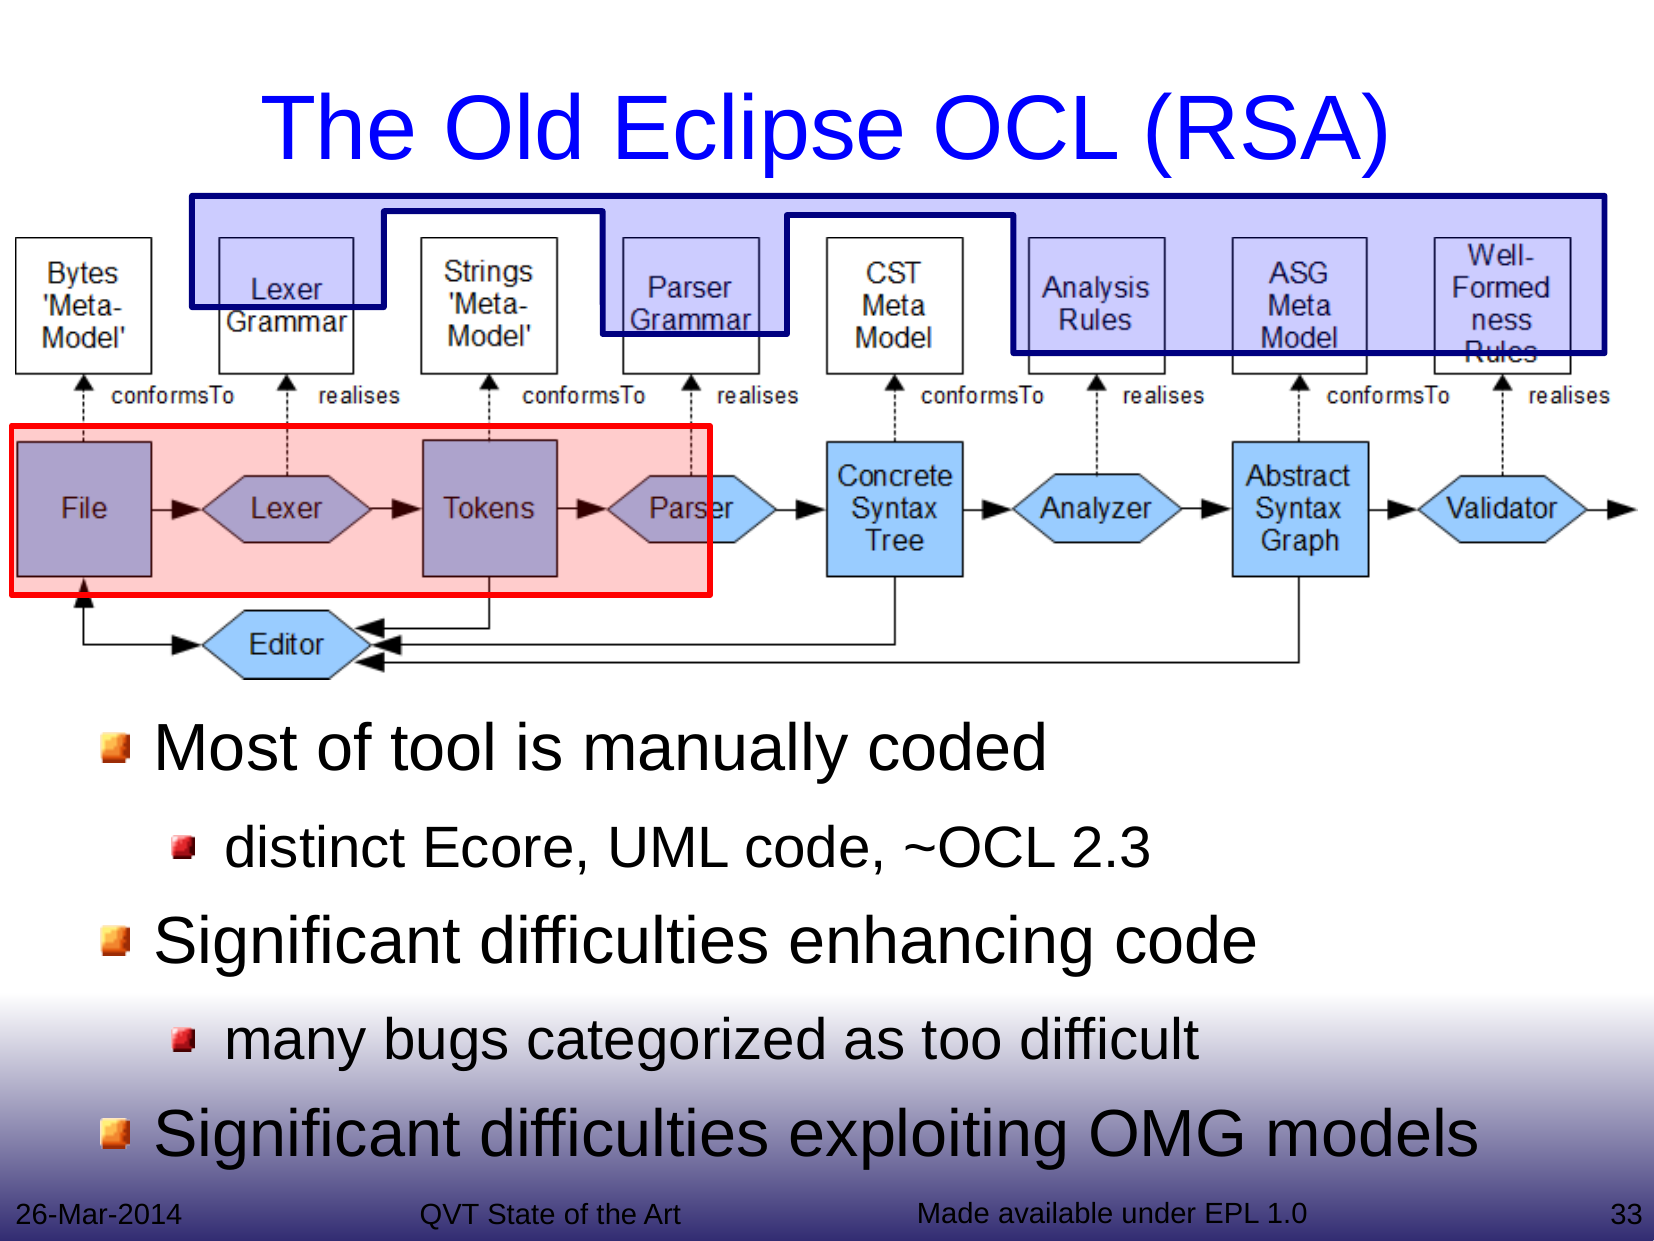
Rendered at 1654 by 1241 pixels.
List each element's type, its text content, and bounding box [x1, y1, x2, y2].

list Most of tool is manually coded distinct Ecore, UML code, ~OCL 2.3 Significant difficulties enhancing code many bugs categorized as too difficult Significant difficulties exploiting OMG models [82, 710, 1571, 1179]
title The Old Eclipse OCL (RSA) [82, 56, 1571, 200]
picture [15, 237, 1638, 680]
text_box [12, 426, 710, 595]
text_box [191, 195, 1605, 354]
